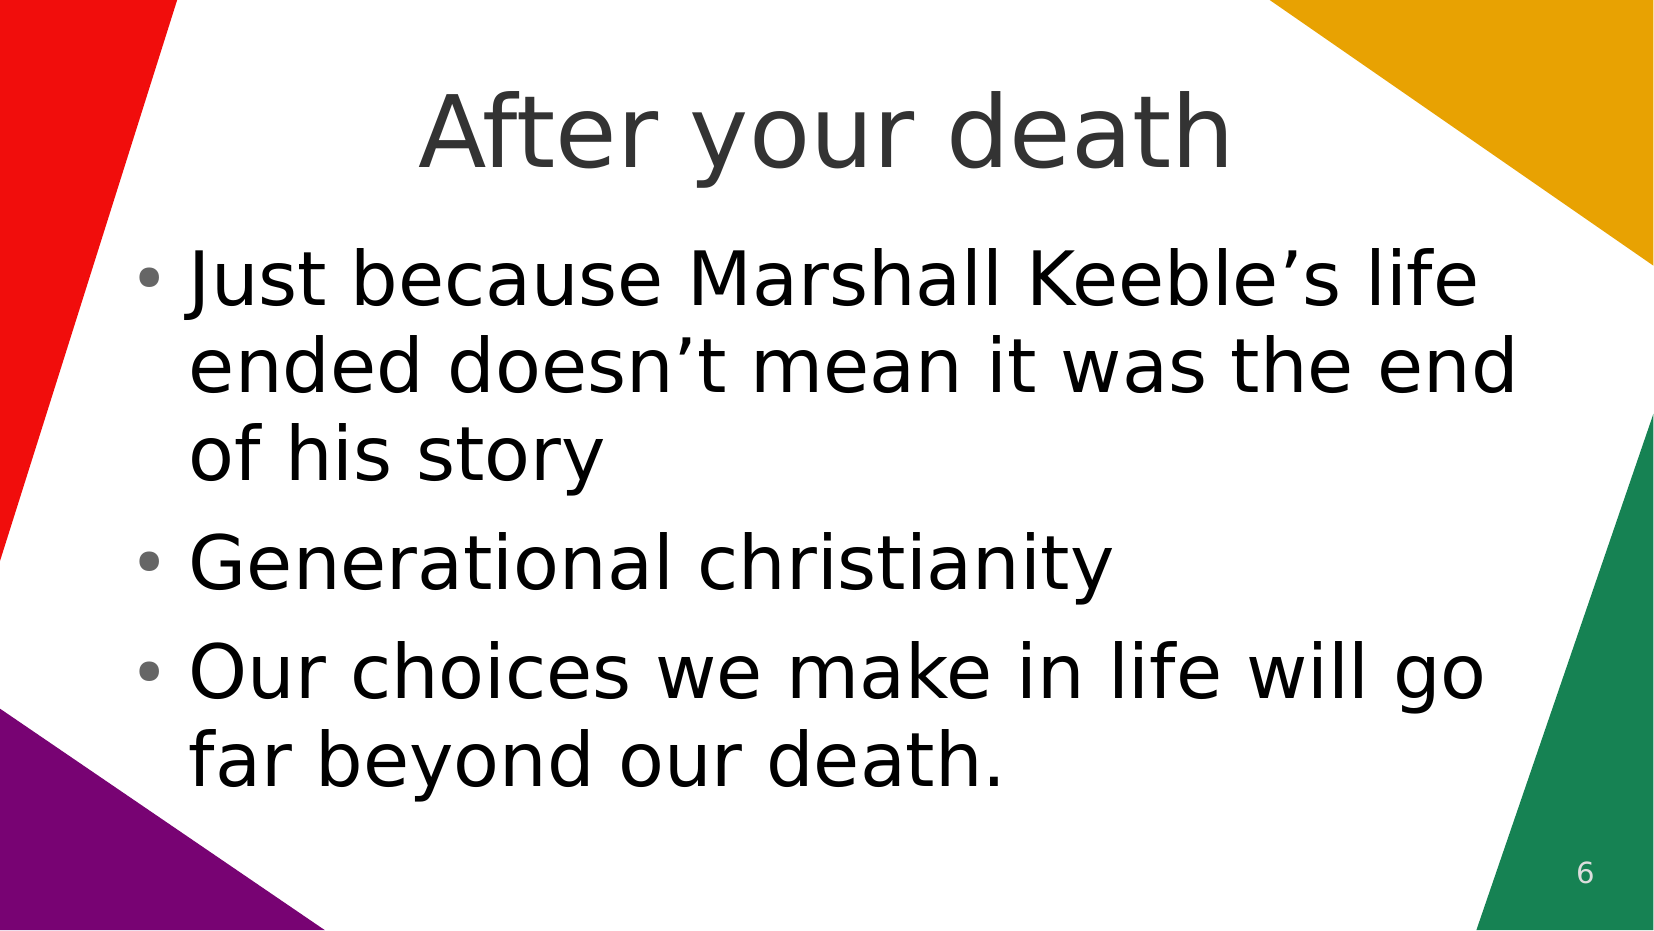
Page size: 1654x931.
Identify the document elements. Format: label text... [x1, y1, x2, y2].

title After your death [118, 59, 1536, 207]
list Just because Marshall Keeble’s life ended doesn’t mean it was the end of his story Generational christianity Our choices we make in life will go far beyond our death. [118, 236, 1536, 827]
